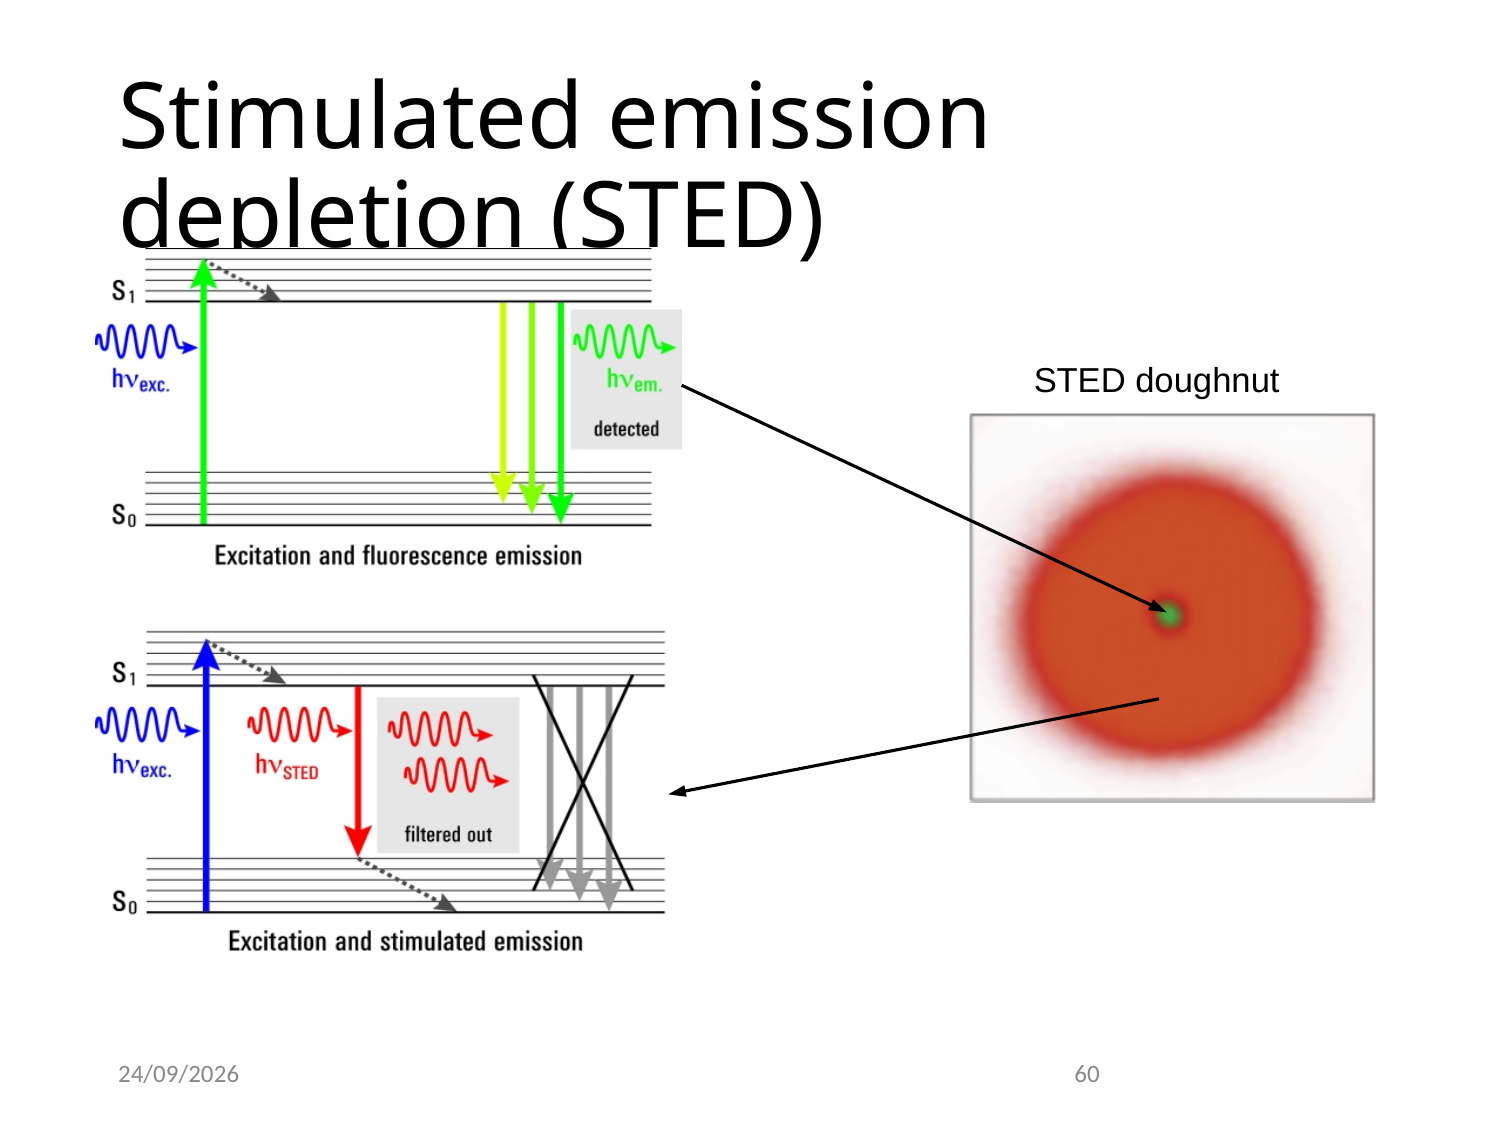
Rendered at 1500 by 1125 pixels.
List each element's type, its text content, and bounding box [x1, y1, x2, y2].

text_box [1059, 1042, 1397, 1103]
picture [95, 248, 696, 972]
picture [968, 412, 1378, 803]
title Stimulated emission depletion (STED) [103, 59, 1397, 278]
text_box STED doughnut [1033, 357, 1283, 400]
text_box 23/04/2024 [103, 1042, 441, 1103]
